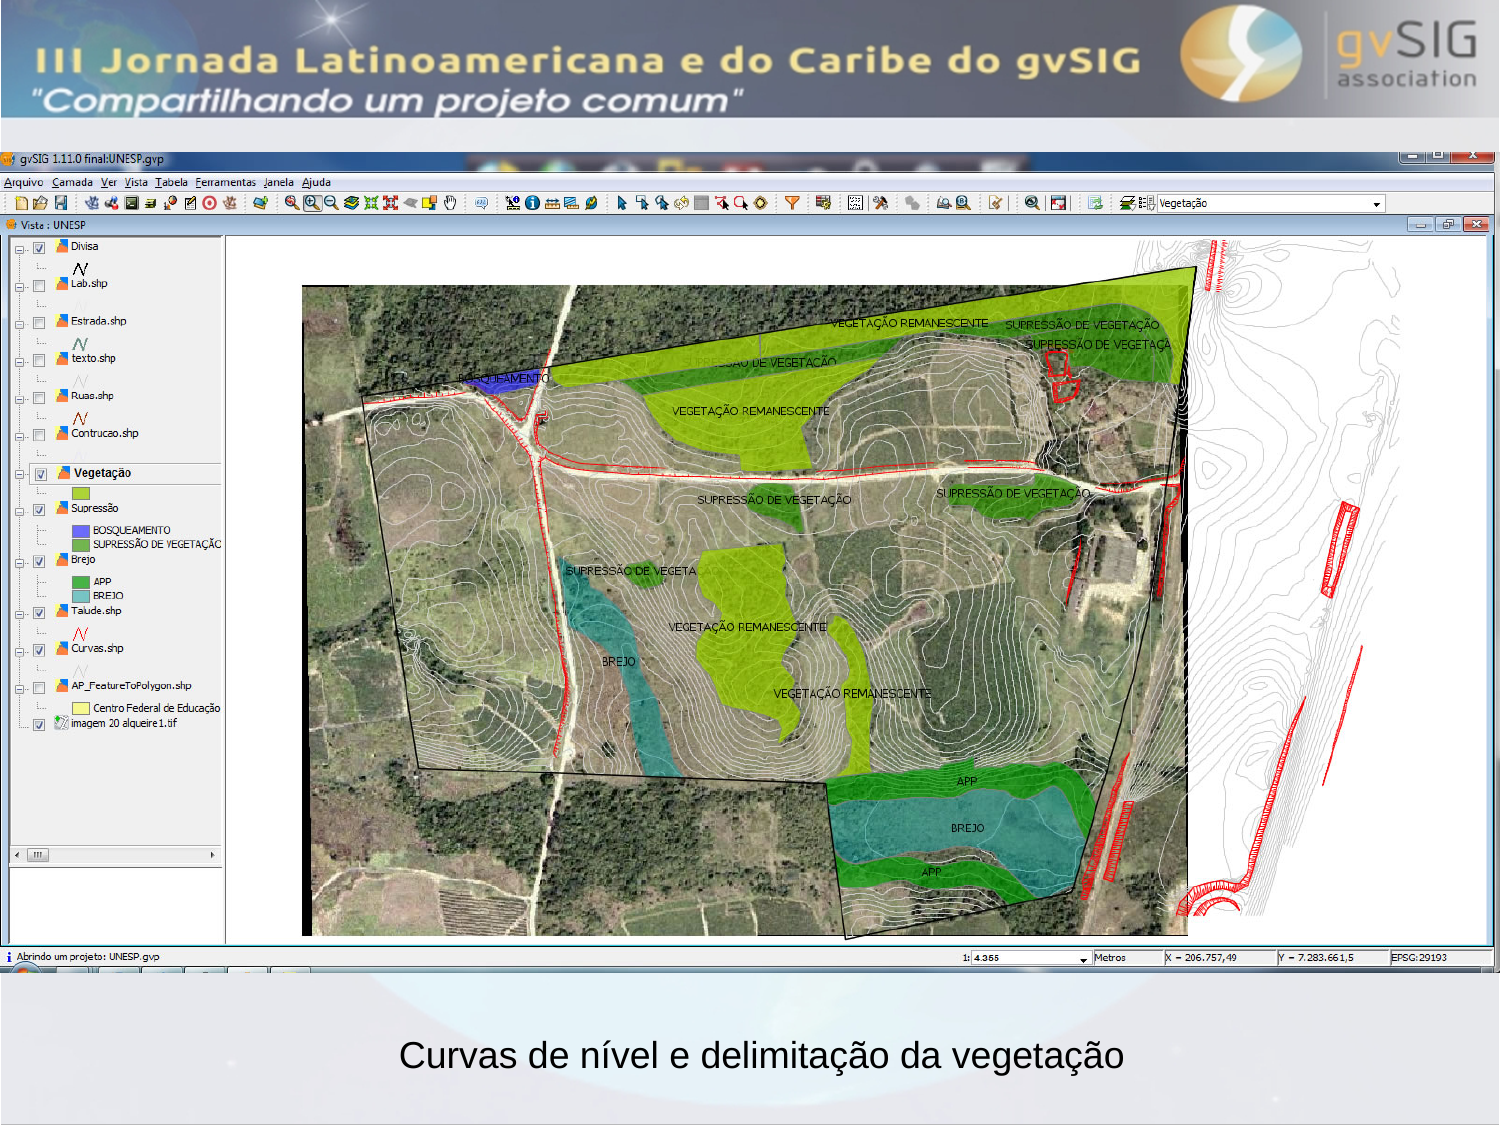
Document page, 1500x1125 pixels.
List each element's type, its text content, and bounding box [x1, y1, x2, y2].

text_box Curvas de nível e delimitação da vegetação [383, 1023, 1140, 1084]
picture [0, 0, 1500, 1125]
